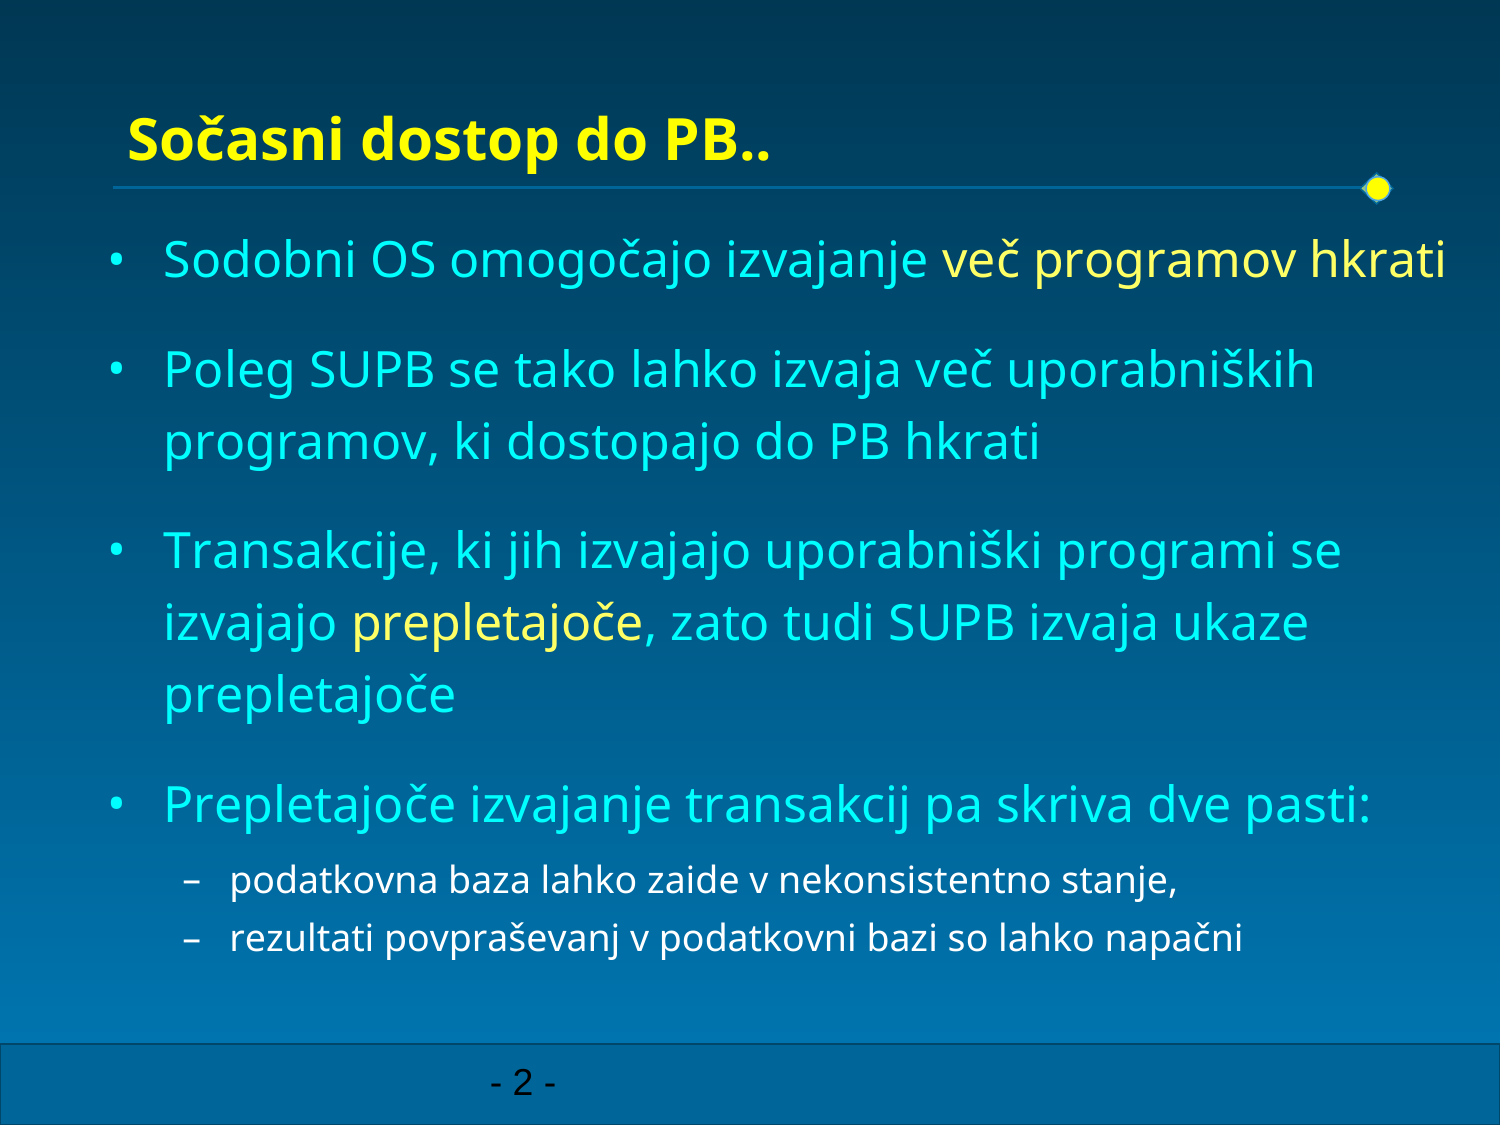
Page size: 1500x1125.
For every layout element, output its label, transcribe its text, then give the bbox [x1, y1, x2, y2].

title Sočasni dostop do PB.. [112, 94, 1388, 181]
list Sodobni OS omogočajo izvajanje več programov hkrati Poleg SUPB se tako lahko izvaja več uporabniških programov, ki dostopajo do PB hkrati Transakcije, ki jih izvajajo uporabniški programi se izvajajo prepletajoče, zato tudi SUPB izvaja ukaze prepletajoče Prepletajoče izvajanje transakcij pa skriva dve pasti: podatkovna baza lahko zaide v nekonsistentno stanje, rezultati povpraševanj v podatkovni bazi so lahko napačni [92, 208, 1500, 978]
